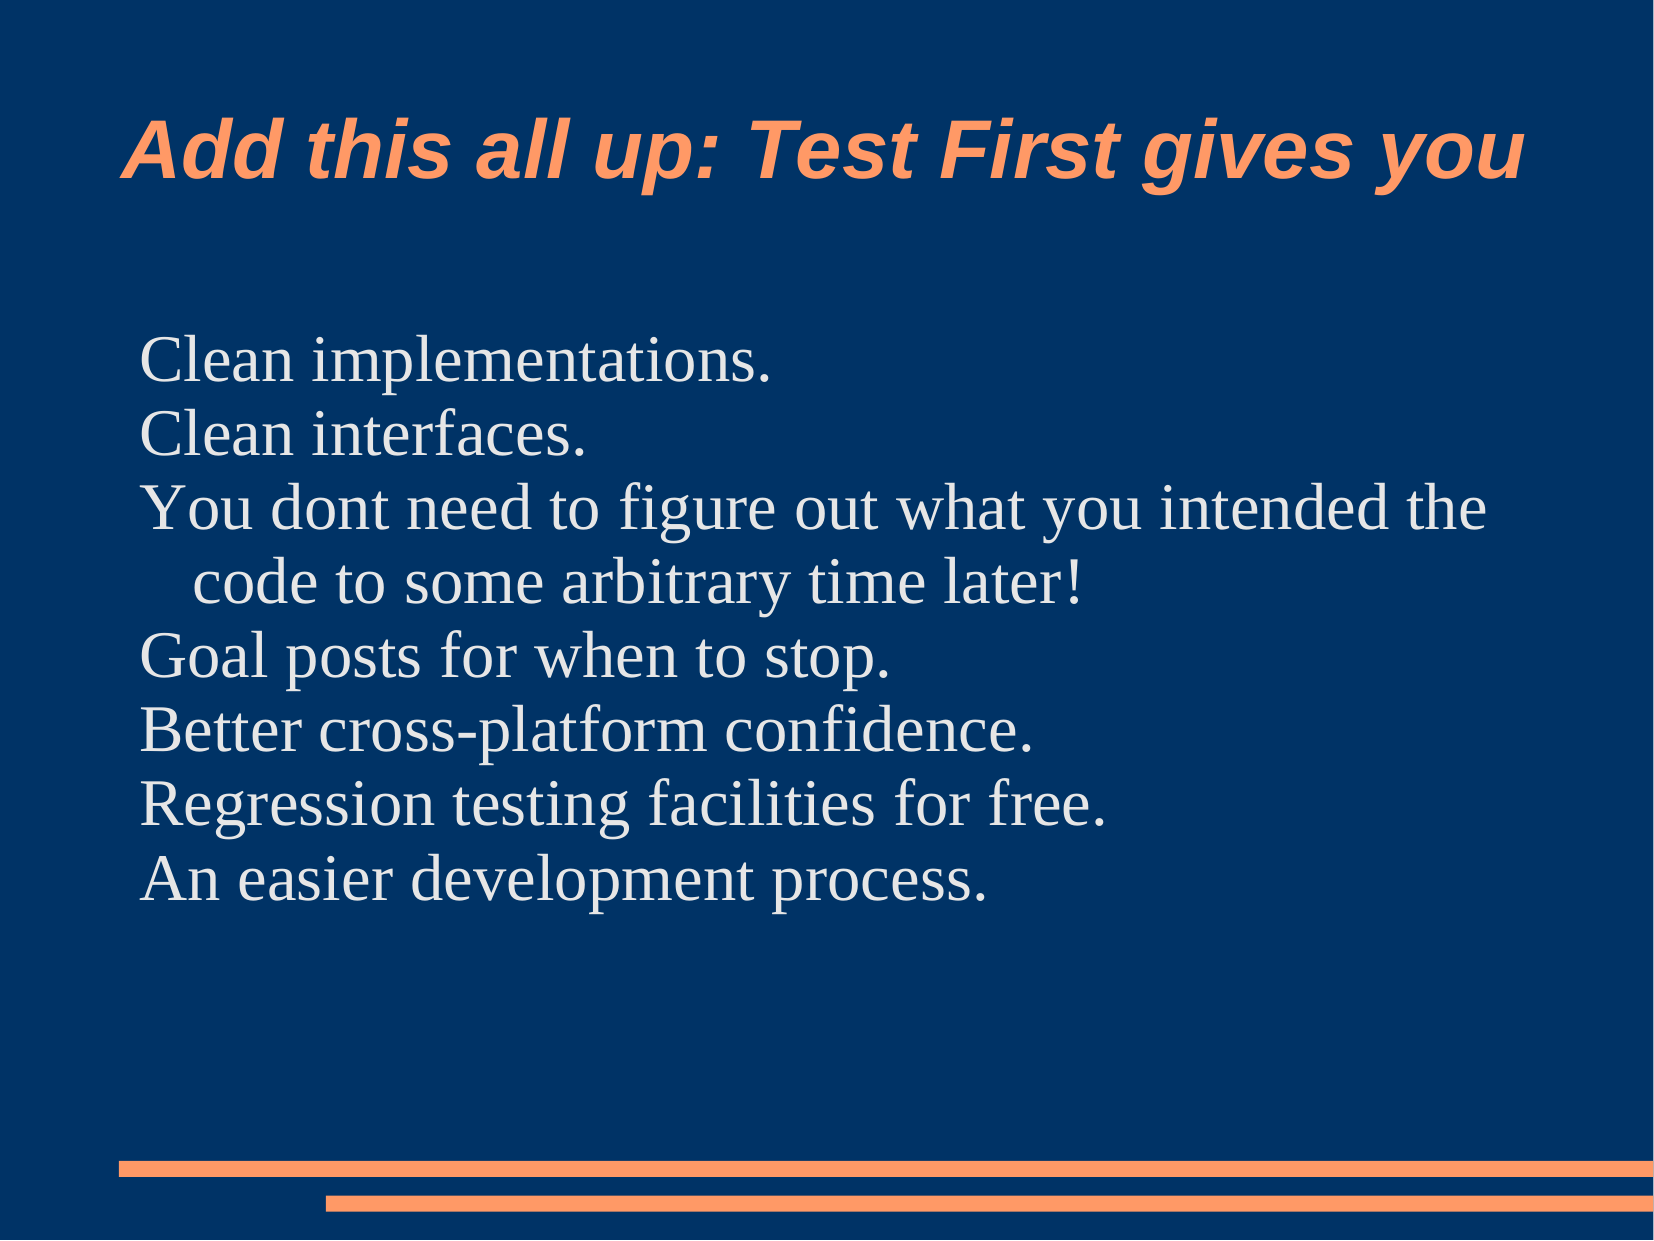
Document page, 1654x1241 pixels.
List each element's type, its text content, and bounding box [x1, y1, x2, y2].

list Clean implementations. Clean interfaces. You dont need to figure out what you intended the code to some arbitrary time later! Goal posts for when to stop. Better cross-platform confidence. Regression testing facilities for free. An easier development process. [121, 322, 1561, 1118]
title Add this all up: Test First gives you [121, 46, 1534, 254]
